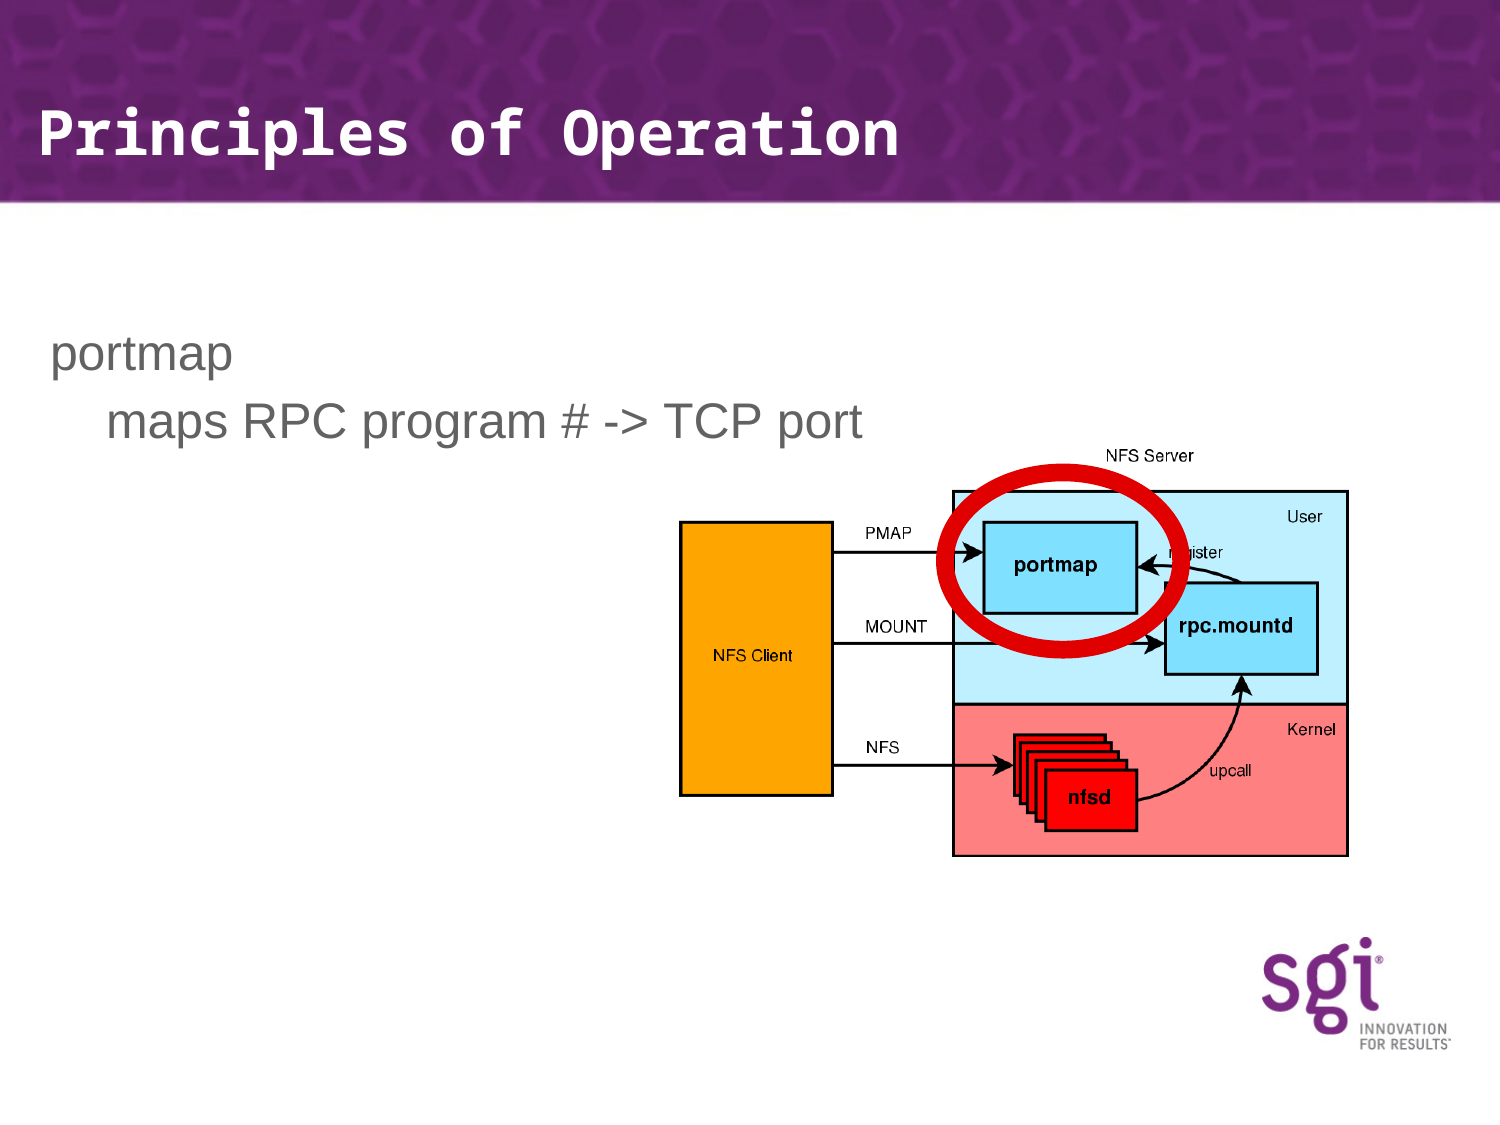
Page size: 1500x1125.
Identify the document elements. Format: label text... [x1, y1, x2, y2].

title Principles of Operation [37, 37, 1313, 226]
picture [0, 0, 1500, 1050]
list portmap maps RPC program # -> TCP port [50, 324, 1326, 848]
